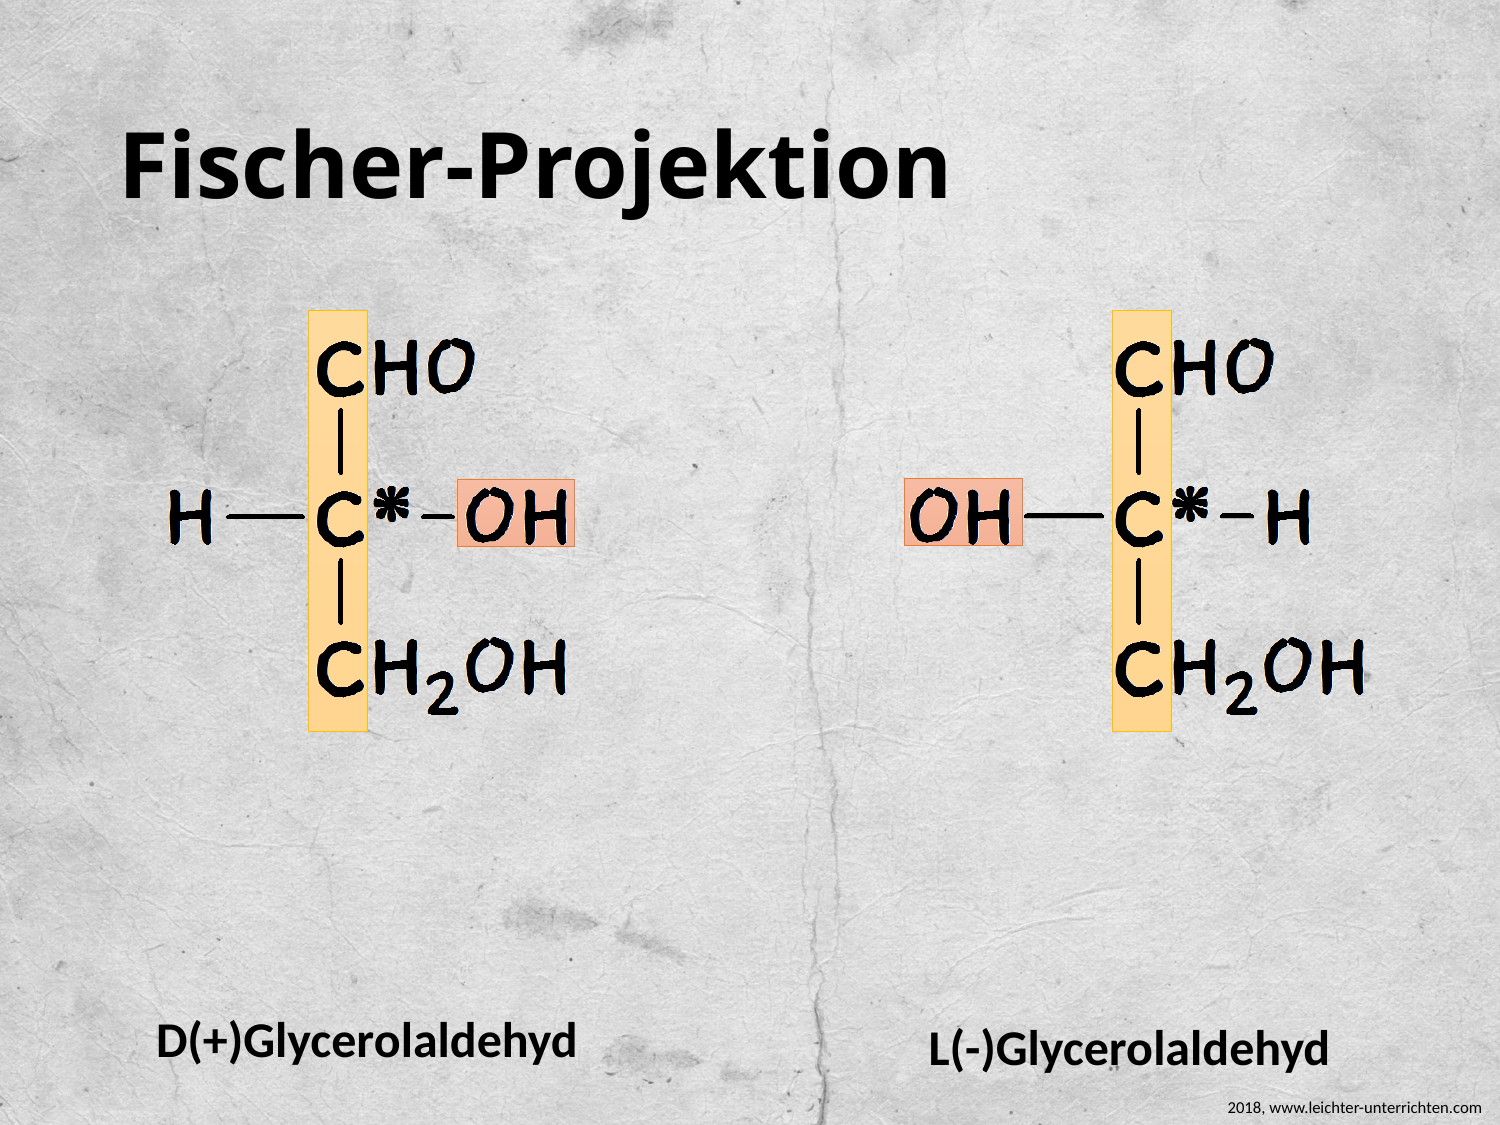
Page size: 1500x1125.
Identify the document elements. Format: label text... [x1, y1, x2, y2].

text_box [308, 310, 368, 317]
text_box [1112, 310, 1172, 317]
text_box D(+)Glycerolaldehyd [141, 1000, 594, 1075]
title Fischer-Projektion [103, 59, 1397, 278]
text_box L(-)Glycerolaldehyd [913, 1008, 1346, 1084]
picture [0, 0, 1500, 1125]
